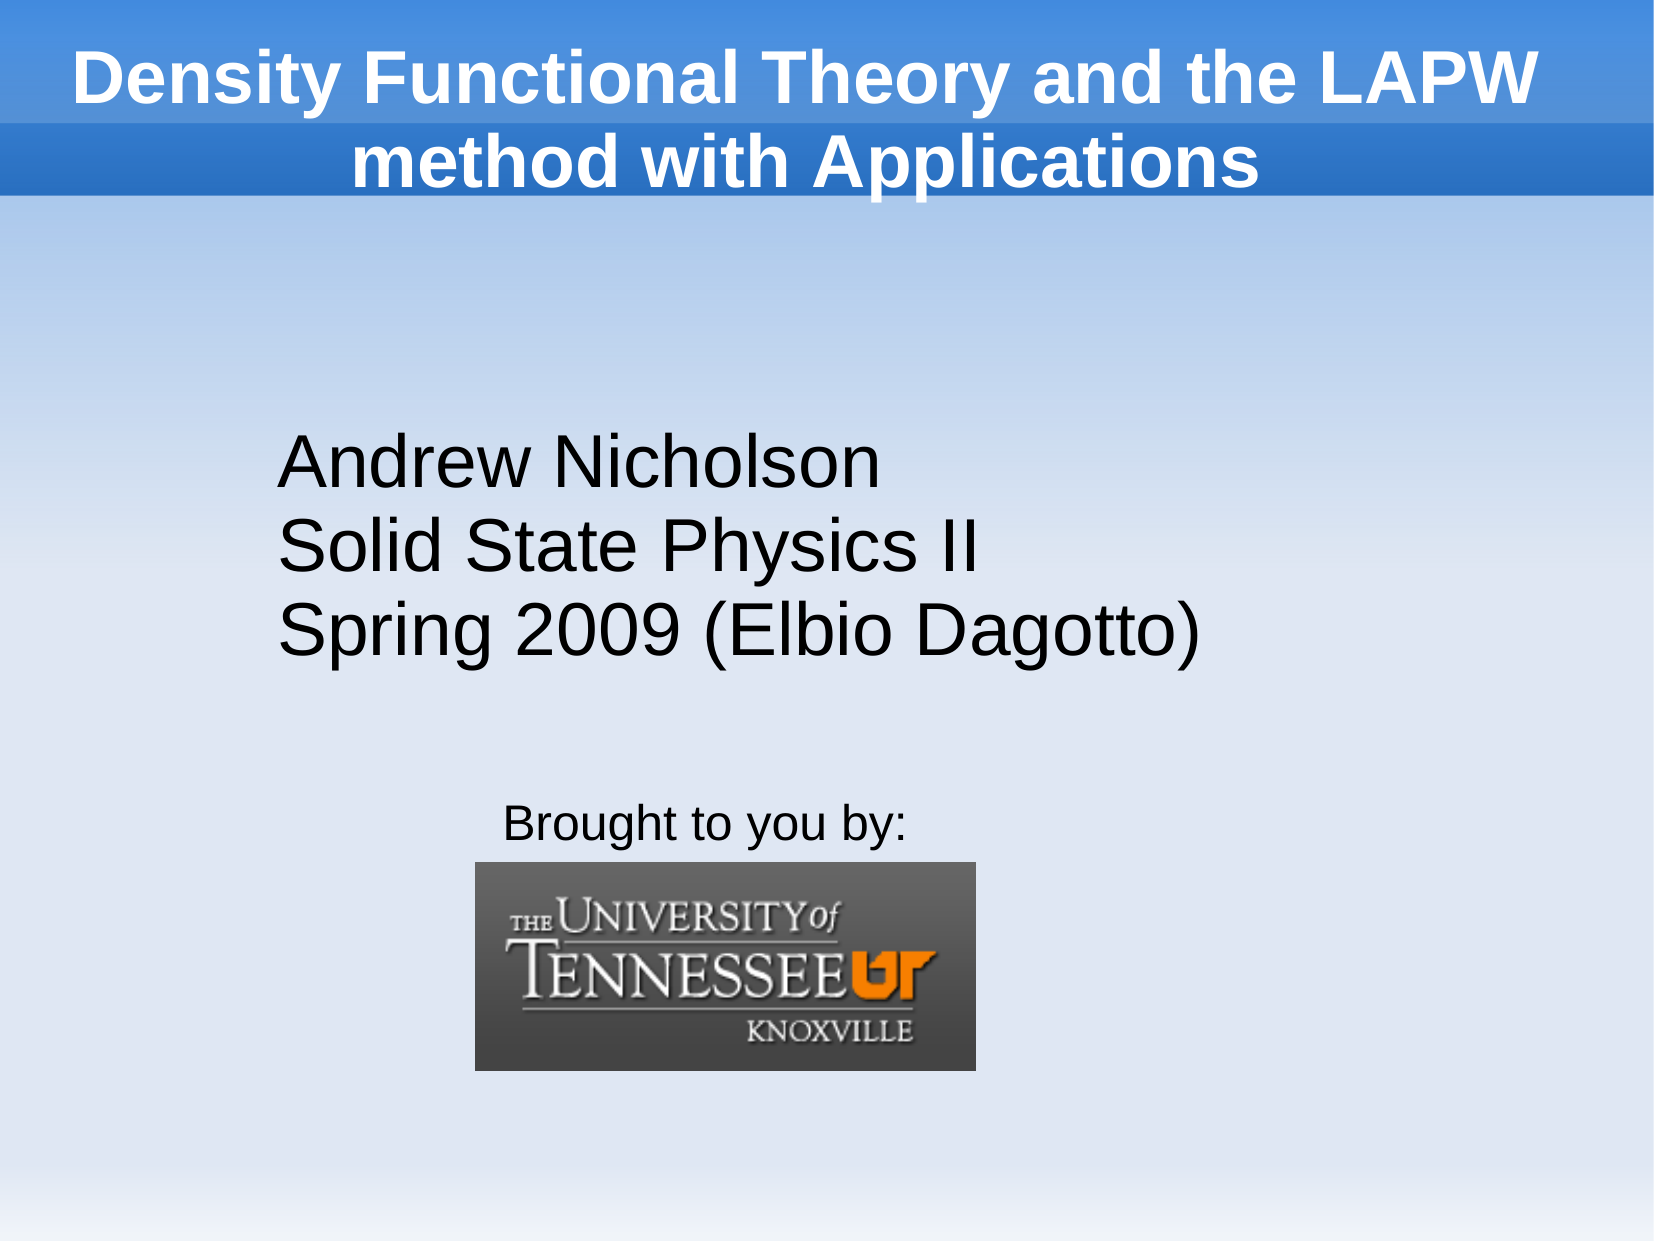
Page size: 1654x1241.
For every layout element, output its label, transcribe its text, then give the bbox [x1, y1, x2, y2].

text_box Andrew Nicholson Solid State Physics II Spring 2009 (Elbio Dagotto) [262, 412, 1351, 690]
title Density Functional Theory and the LAPW method with Applications [0, 23, 1613, 216]
text_box Brought to you by: [487, 787, 1013, 861]
picture [0, 0, 1654, 1241]
